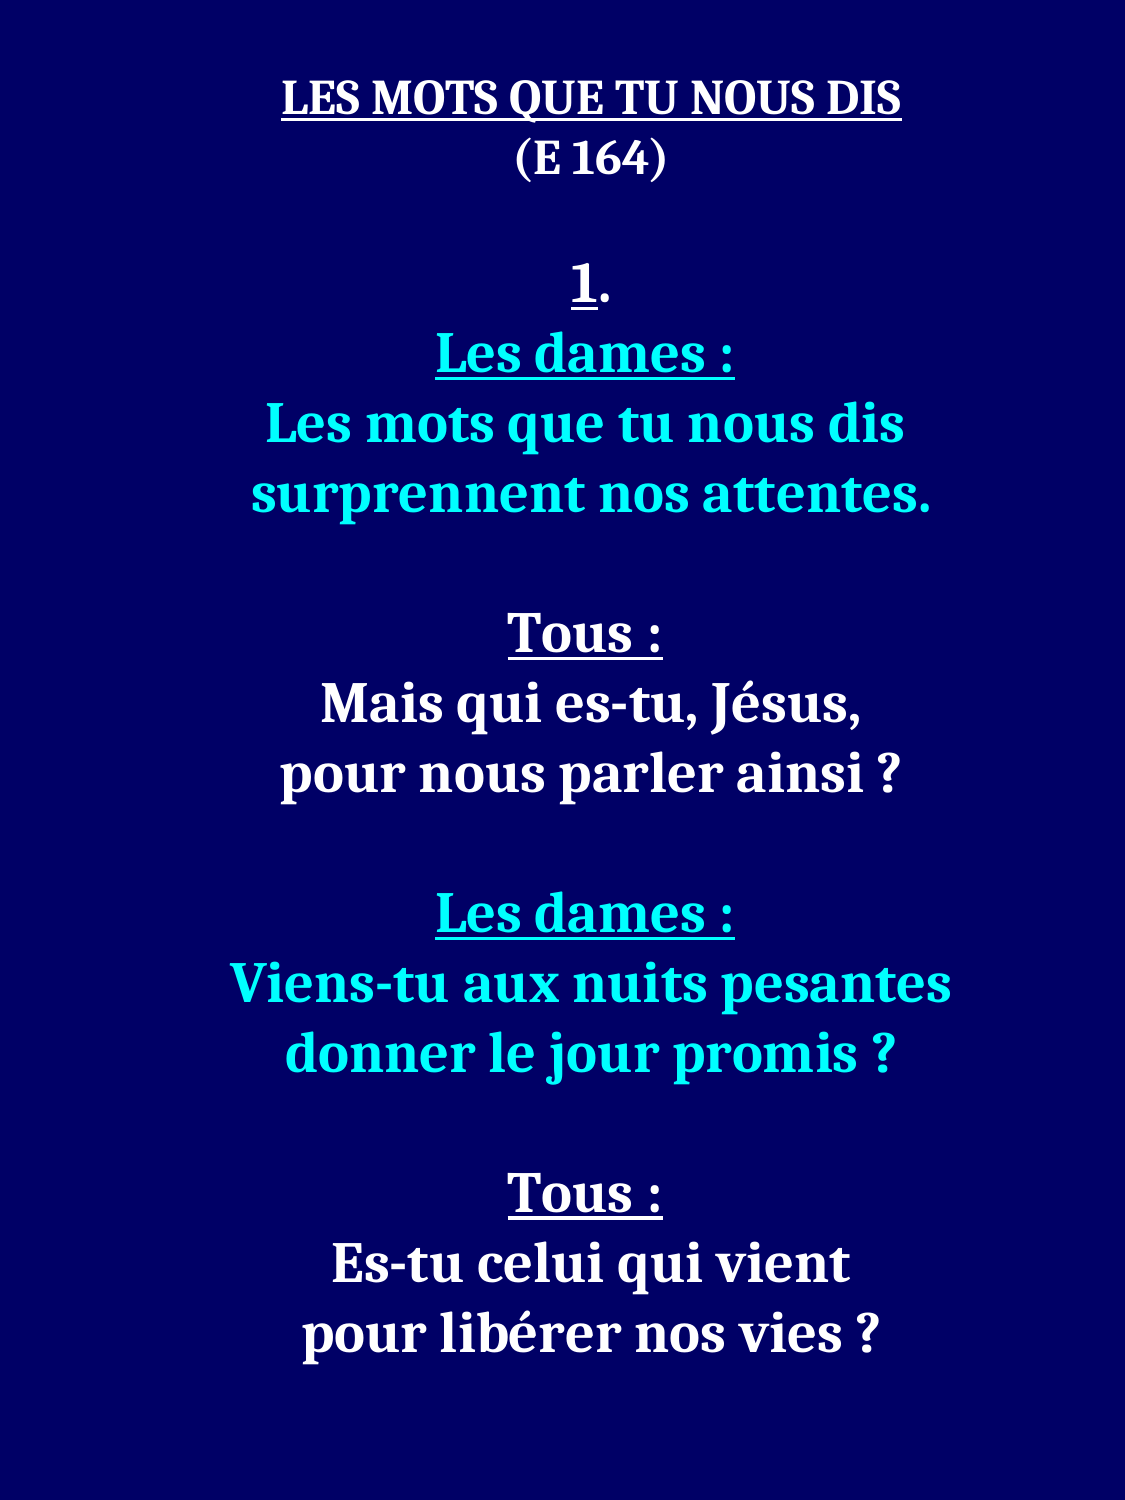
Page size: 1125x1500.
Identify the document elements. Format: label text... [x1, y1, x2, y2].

text_box LES MOTS QUE TU NOUS DIS (E 164) 1. Les dames : Les mots que tu nous dis surprennent nos attentes. Tous : Mais qui es-tu, Jésus, pour nous parler ainsi ? Les dames : Viens-tu aux nuits pesantes donner le jour promis ? Tous : Es-tu celui qui vient pour libérer nos vies ? [0, 92, 1125, 1477]
